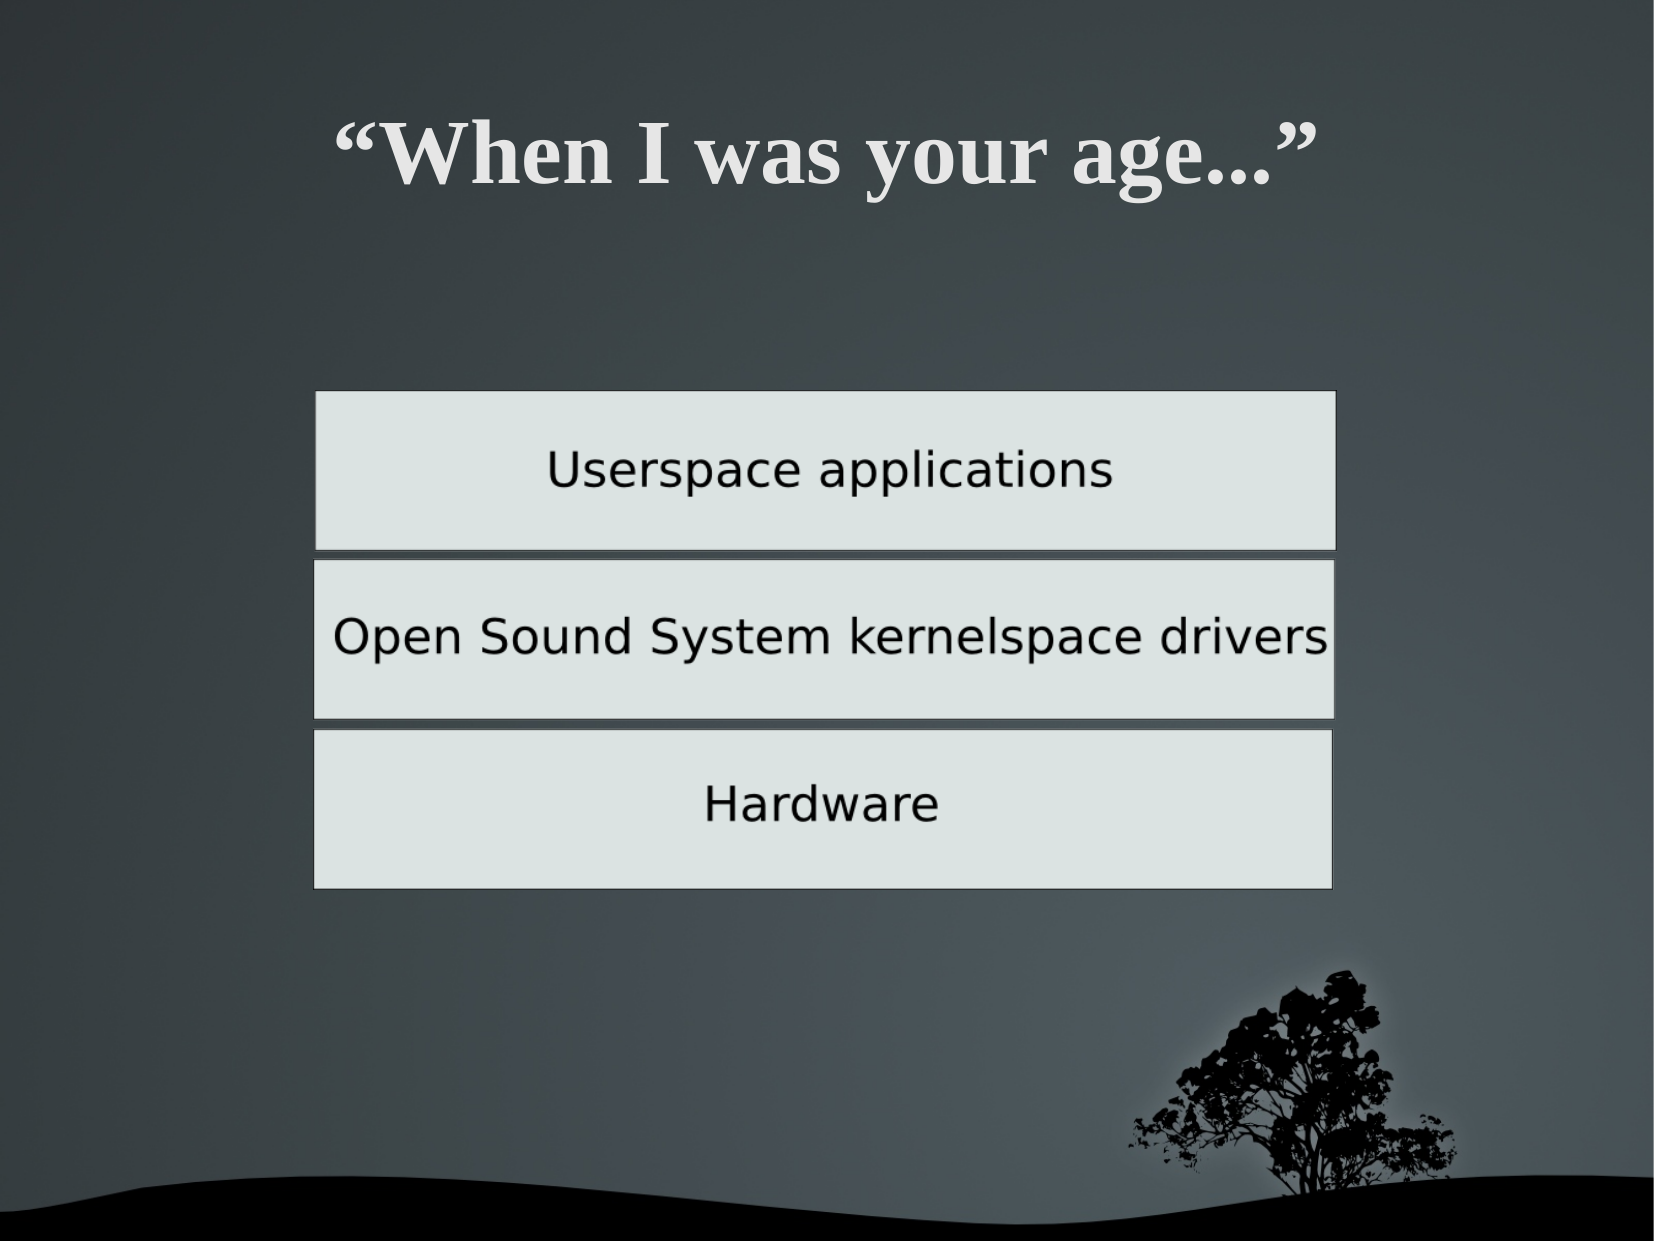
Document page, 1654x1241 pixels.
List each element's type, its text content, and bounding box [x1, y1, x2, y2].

picture [0, 0, 1654, 1241]
title “When I was your age...” [82, 49, 1571, 257]
